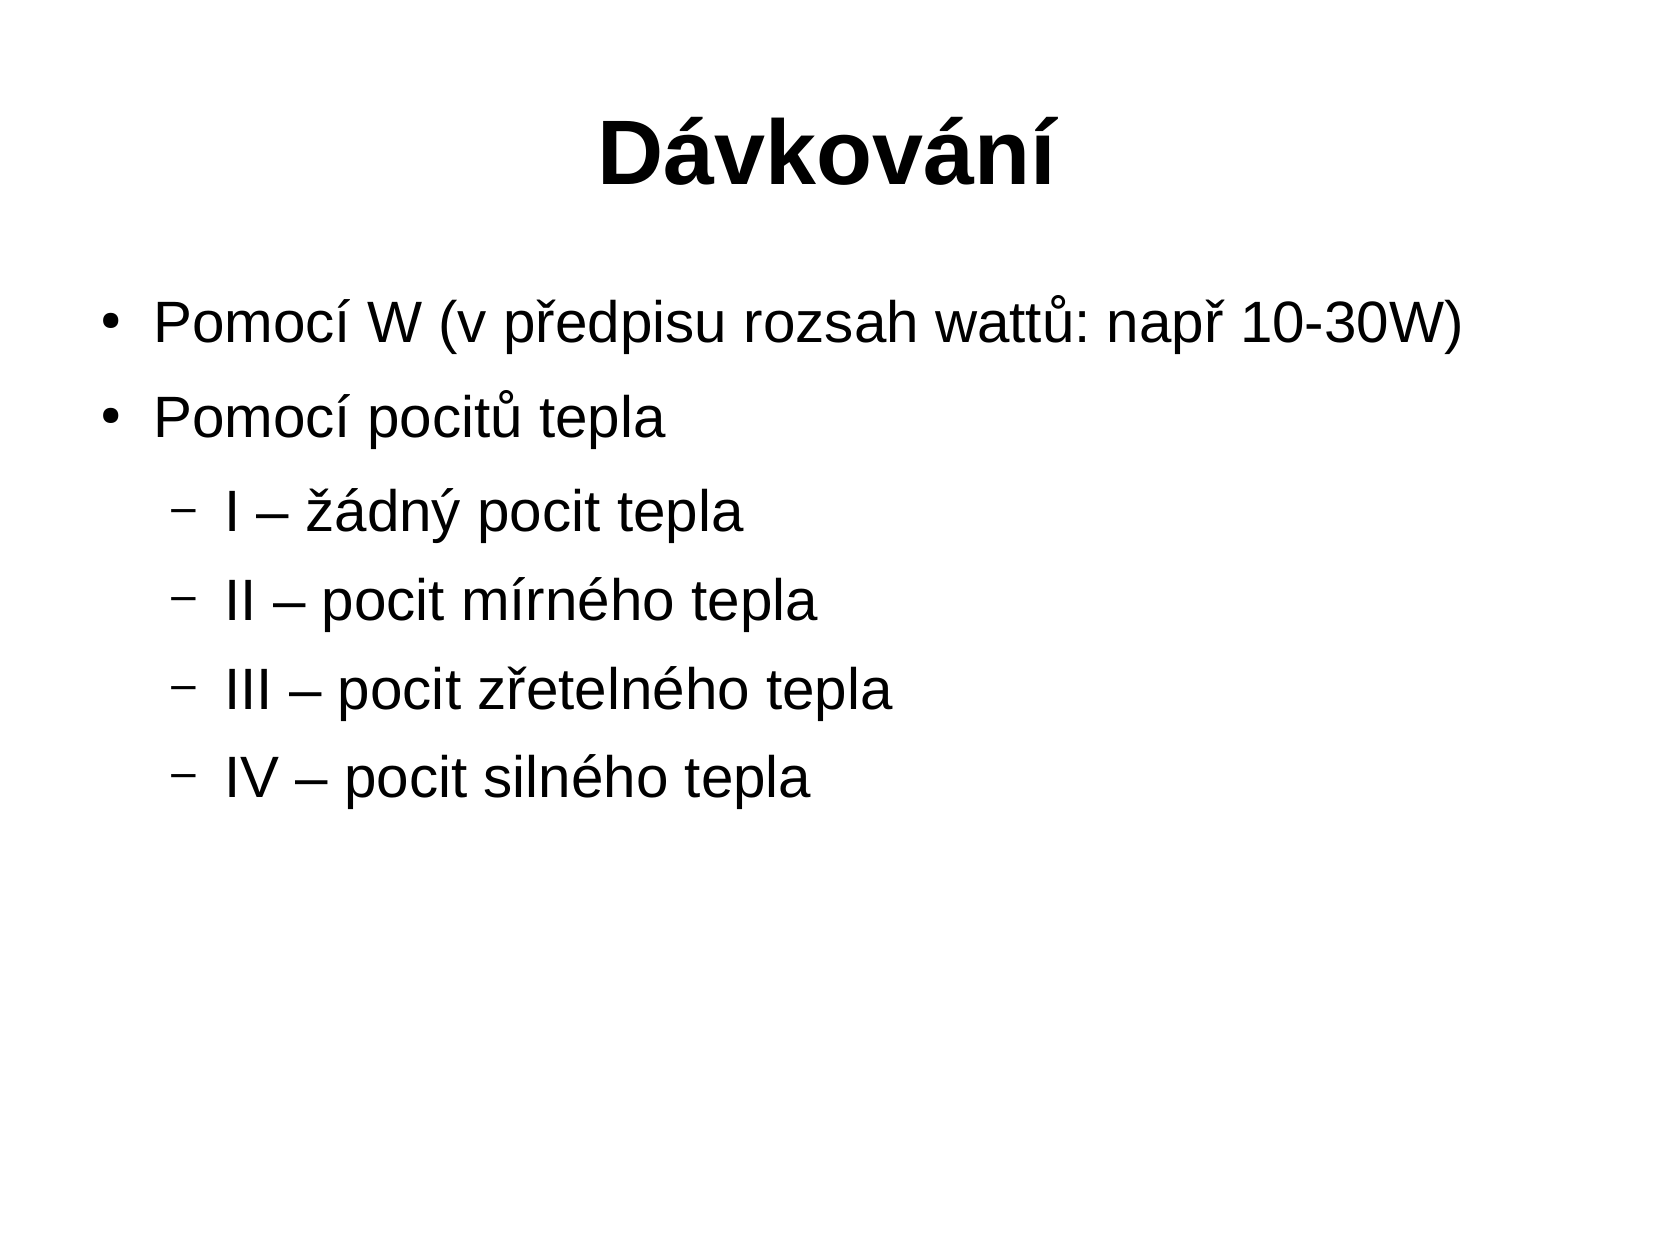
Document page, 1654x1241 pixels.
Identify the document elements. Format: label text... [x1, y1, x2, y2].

list Pomocí W (v předpisu rozsah wattů: např 10-30W) Pomocí pocitů tepla I – žádný pocit tepla II – pocit mírného tepla III – pocit zřetelného tepla IV – pocit silného tepla [82, 290, 1571, 1109]
title Dávkování [82, 49, 1571, 257]
